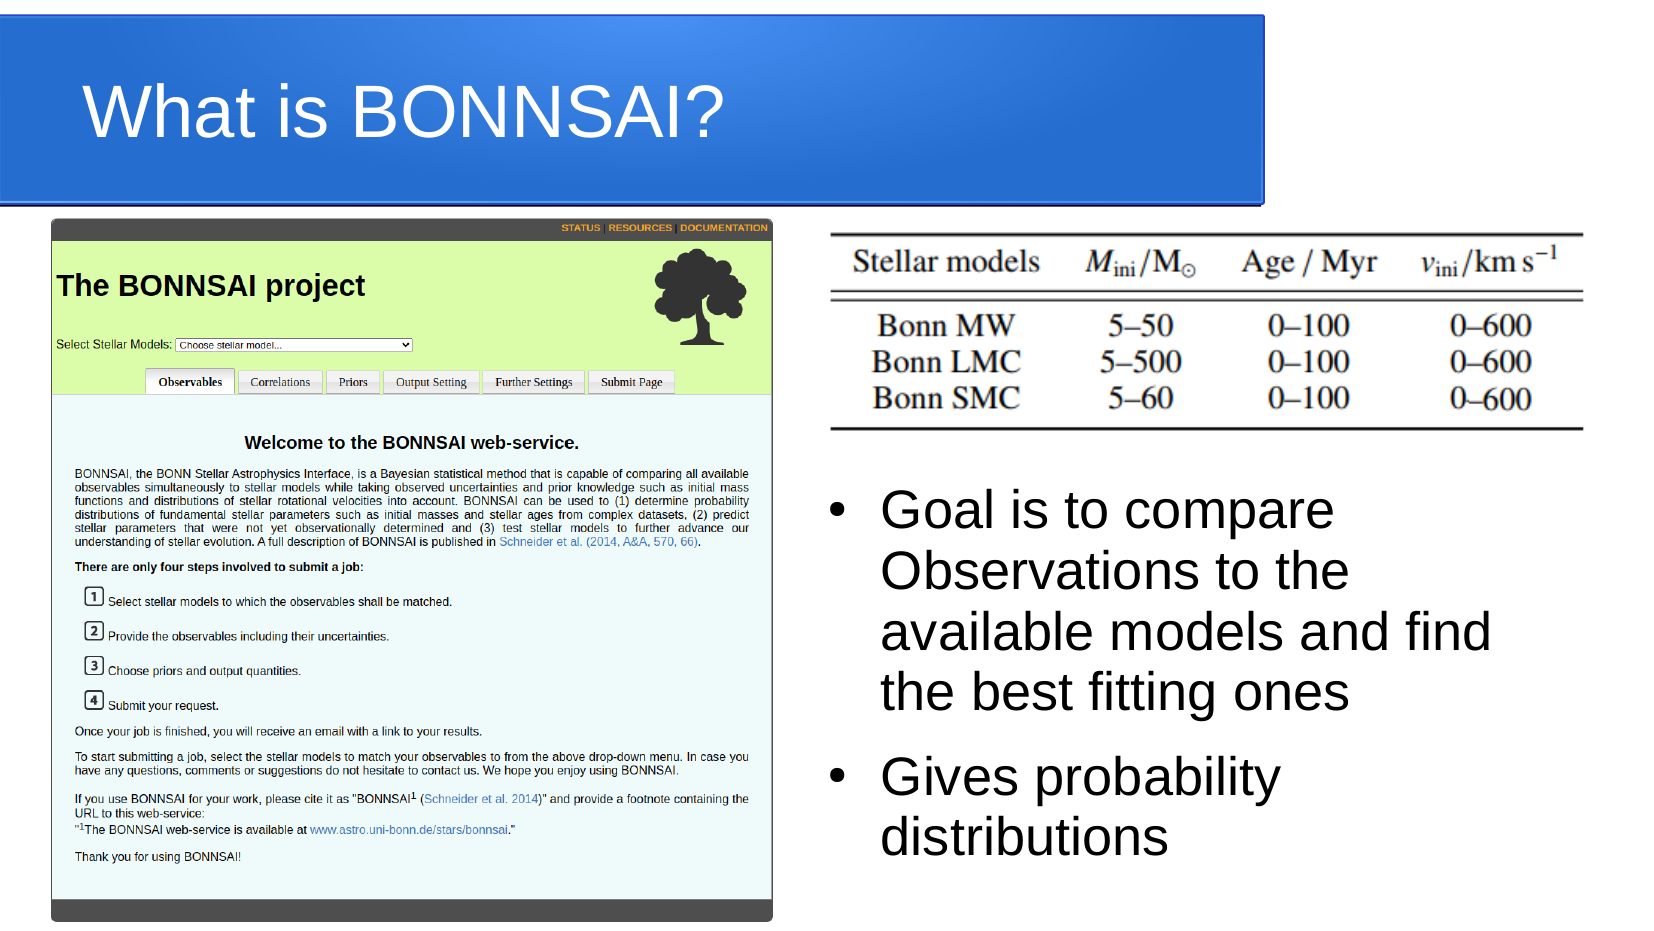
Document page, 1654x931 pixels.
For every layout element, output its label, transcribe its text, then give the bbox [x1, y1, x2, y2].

picture [30, 209, 1621, 931]
title What is BONNSAI? [82, 35, 1235, 189]
list Goal is to compare Observations to the available models and find the best fitting ones Gives probability distributions [810, 480, 1571, 916]
